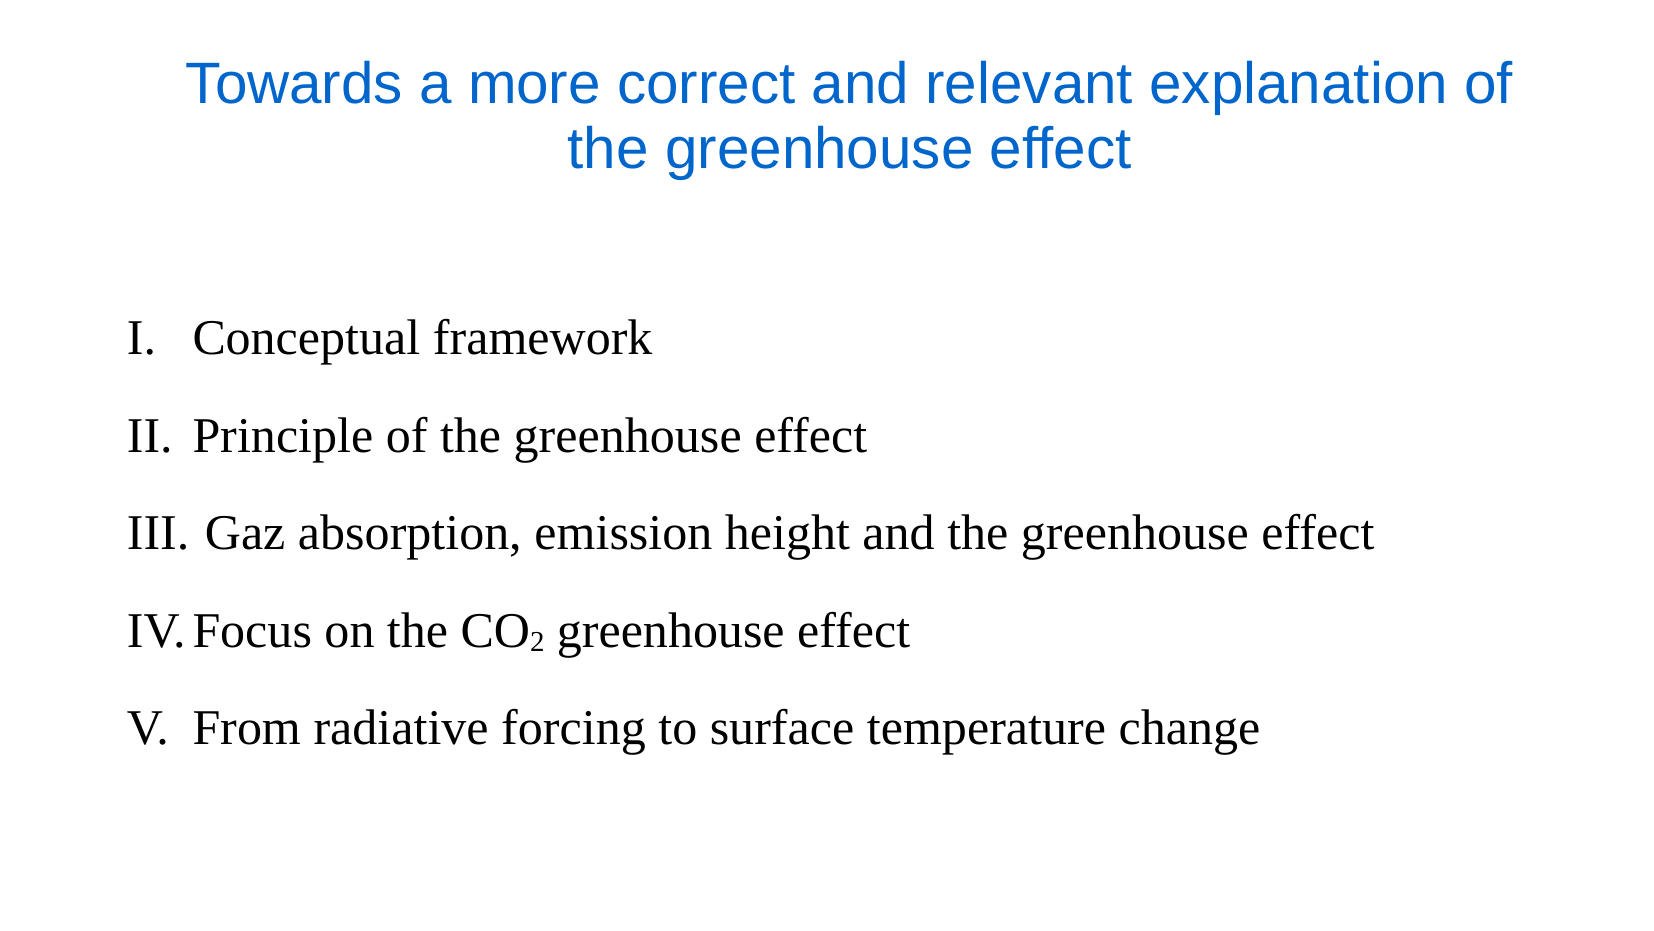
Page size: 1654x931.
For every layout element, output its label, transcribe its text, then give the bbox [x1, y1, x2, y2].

title Towards a more correct and relevant explanation of the greenhouse effect [153, 18, 1547, 213]
text_box Conceptual framework Principle of the greenhouse effect Gaz absorption, emission height and the greenhouse effect Focus on the CO2 greenhouse effect From radiative forcing to surface temperature change [111, 297, 1563, 860]
